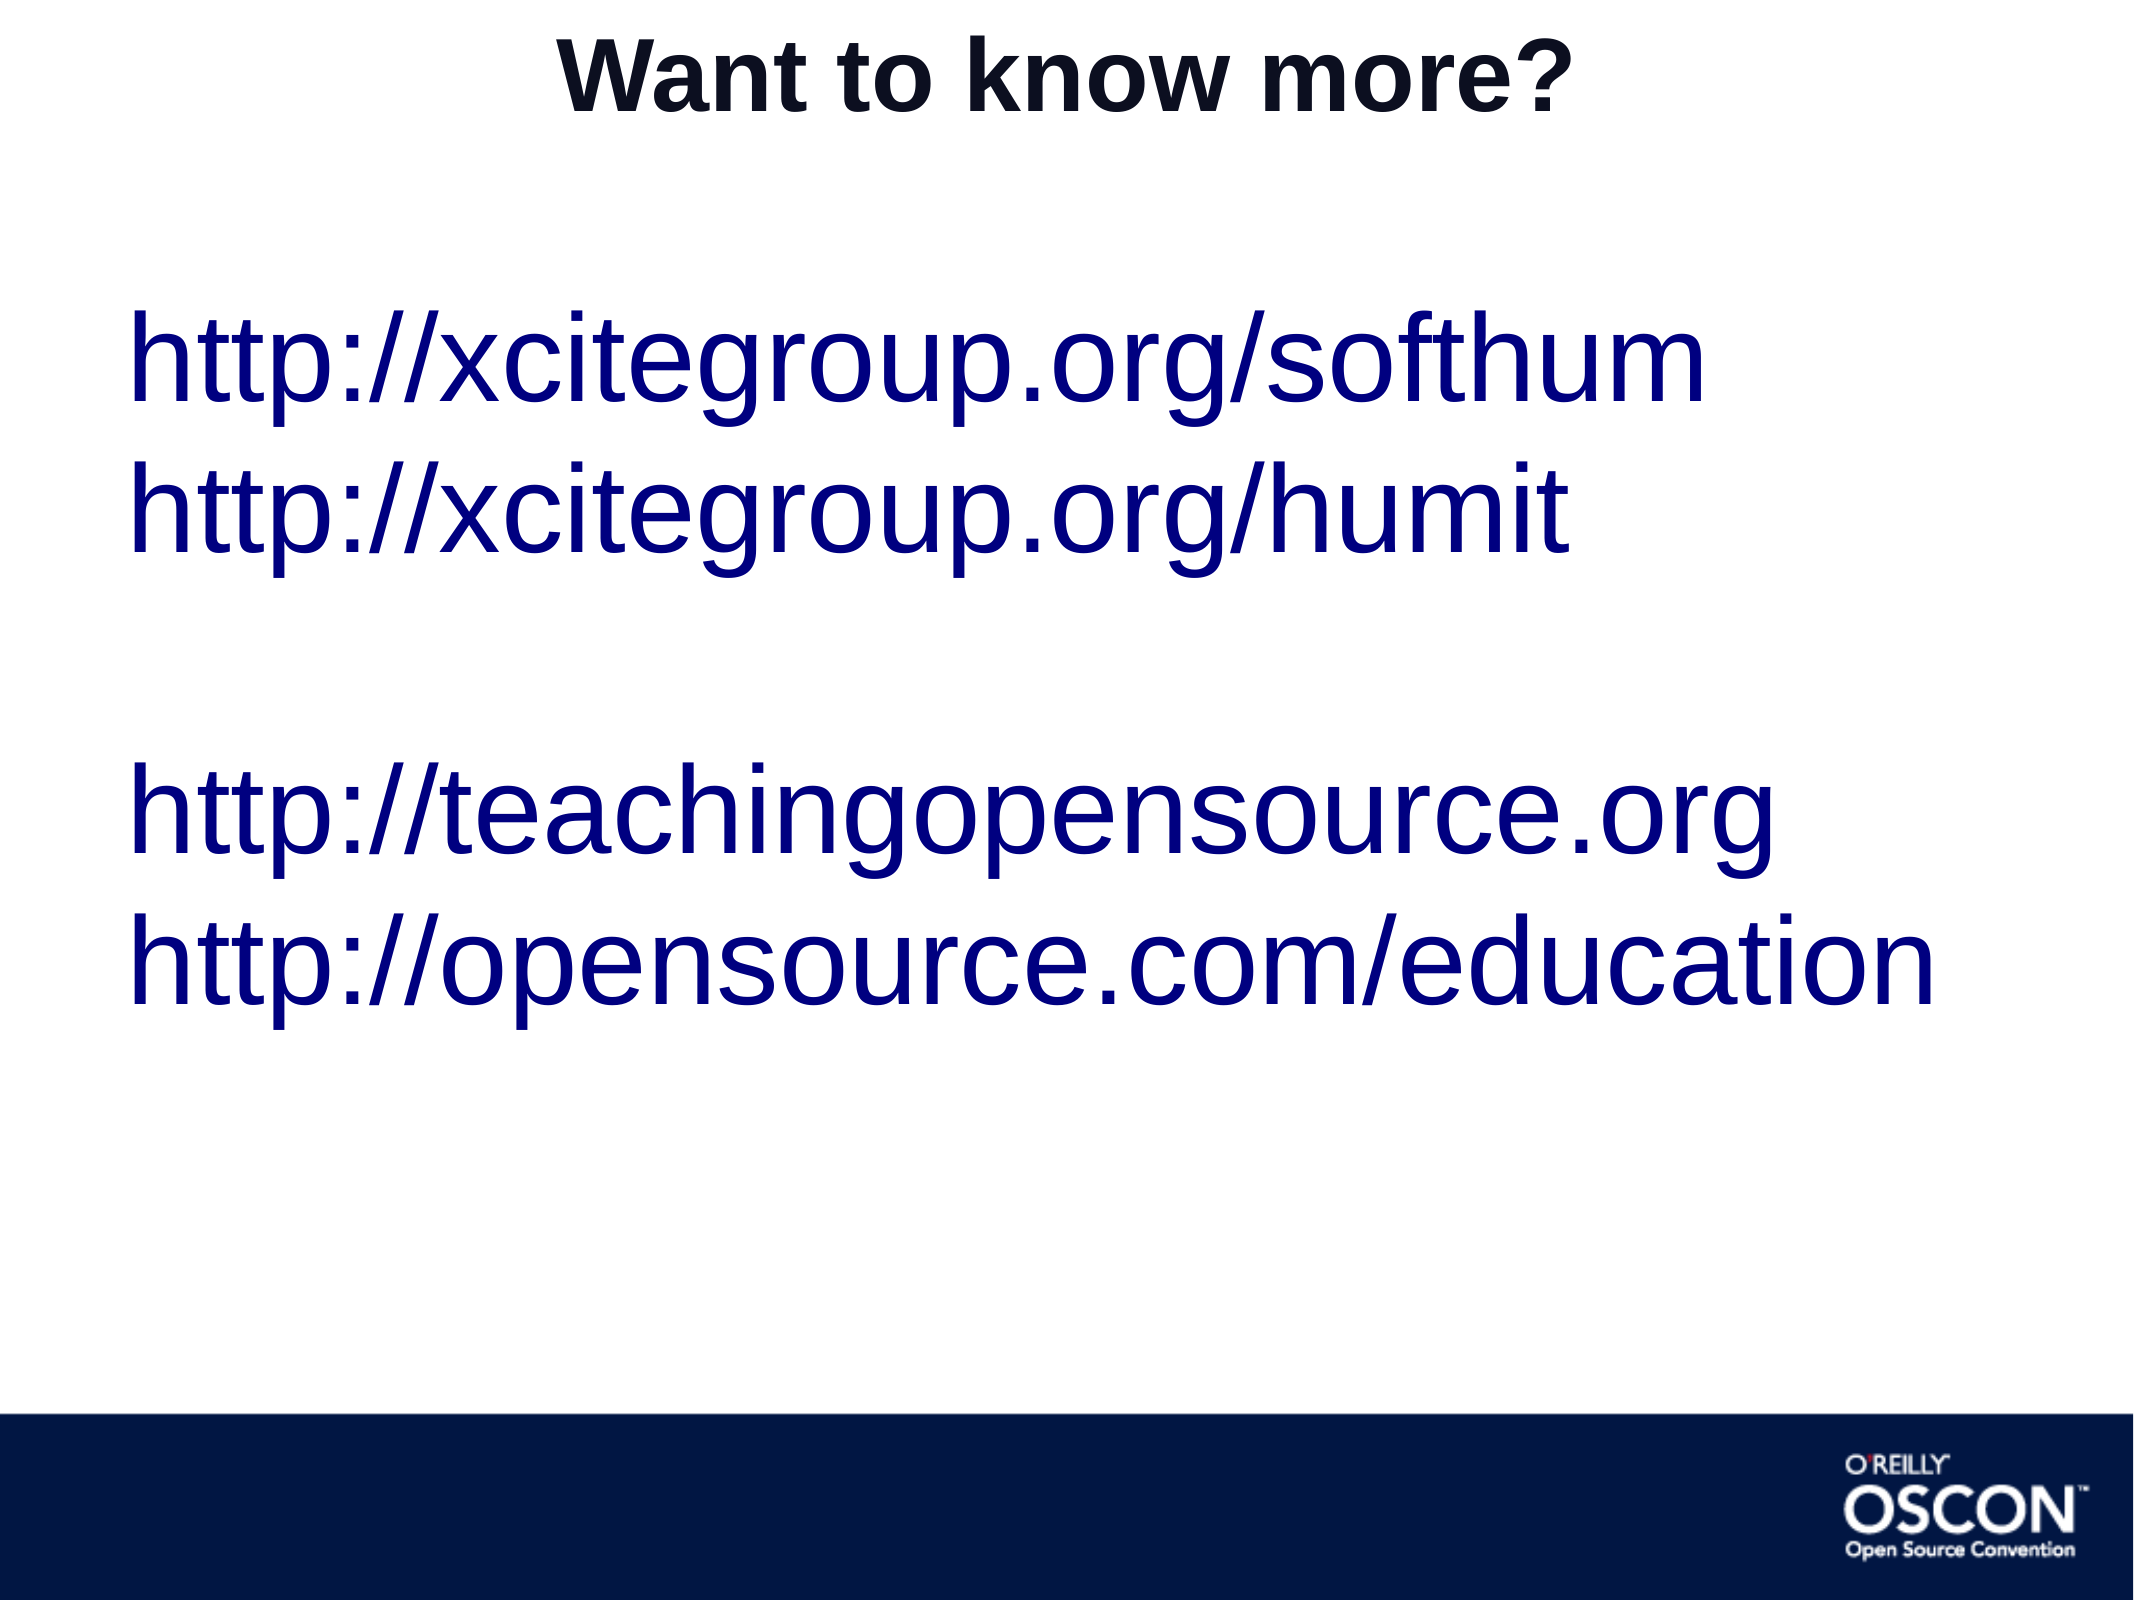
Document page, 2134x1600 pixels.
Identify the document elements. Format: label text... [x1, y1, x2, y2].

title Want to know more? [41, 0, 2094, 152]
picture [0, 0, 2134, 1600]
list http://xcitegroup.org/softhum http://xcitegroup.org/humit http://teachingopensource.org http://opensource.com/education [112, 292, 2101, 1053]
